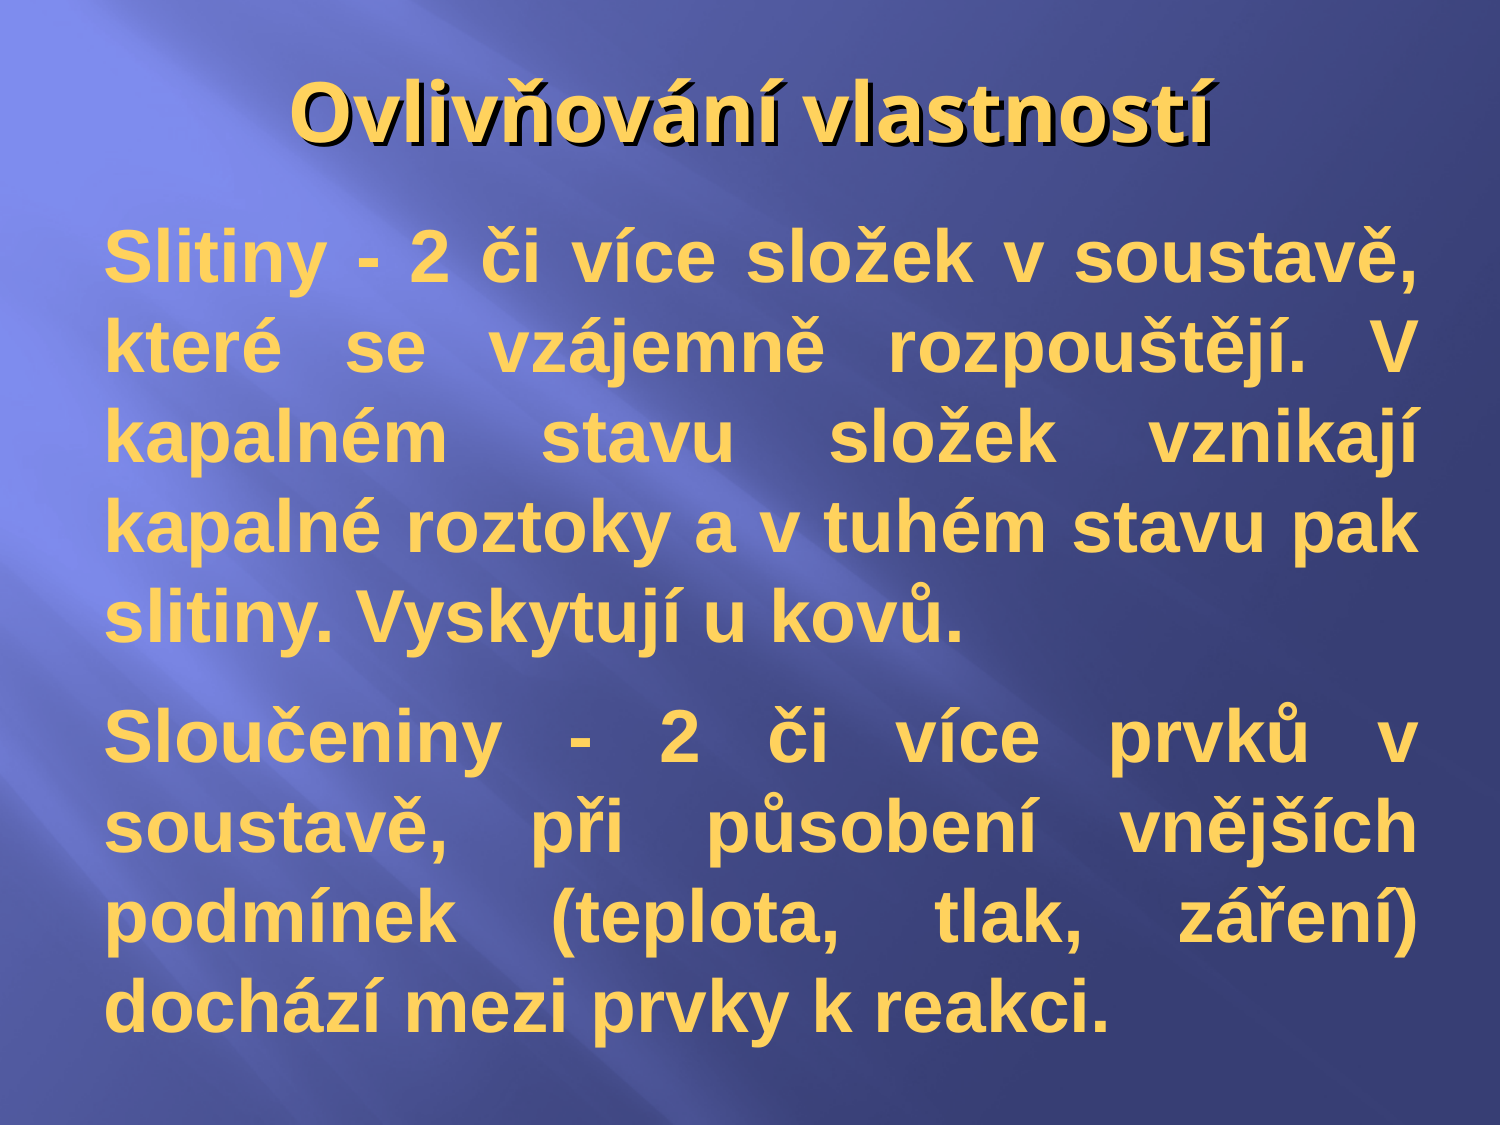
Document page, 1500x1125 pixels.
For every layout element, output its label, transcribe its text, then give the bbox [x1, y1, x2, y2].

text_box Slitiny - 2 či více složek v soustavě, které se vzájemně rozpouštějí. V kapalném stavu složek vznikají kapalné roztoky a v tuhém stavu pak slitiny. Vyskytují u kovů. Sloučeniny - 2 či více prvků v soustavě, při působení vnějších podmínek (teplota, tlak, záření) dochází mezi prvky k reakci. [88, 196, 1436, 1059]
picture [0, 0, 1500, 1125]
title Ovlivňování vlastností [75, 45, 1426, 173]
